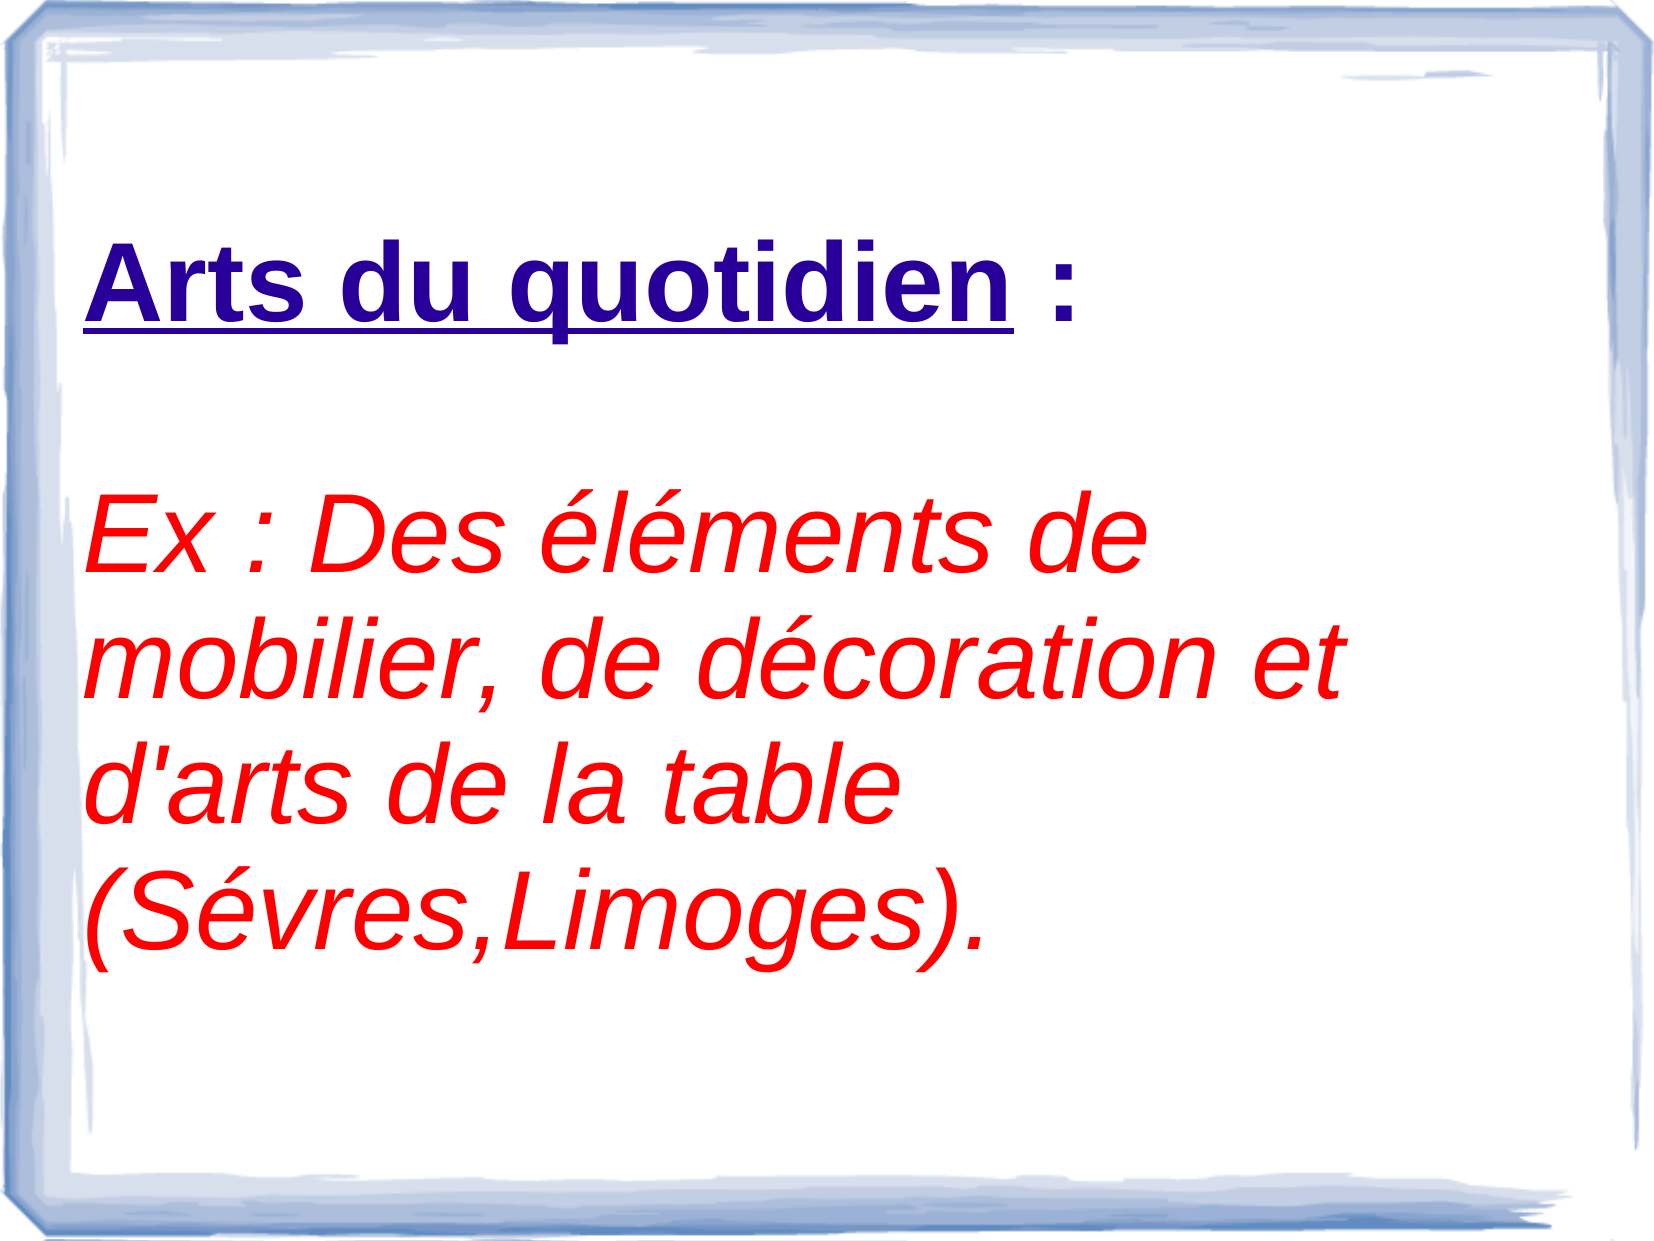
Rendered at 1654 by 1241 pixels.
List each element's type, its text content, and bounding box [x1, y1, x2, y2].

subtitle Arts du quotidien : Ex : Des éléments de mobilier, de décoration et d'arts de la table (Sévres,Limoges). [82, 49, 1571, 1144]
picture [0, 0, 1654, 1241]
